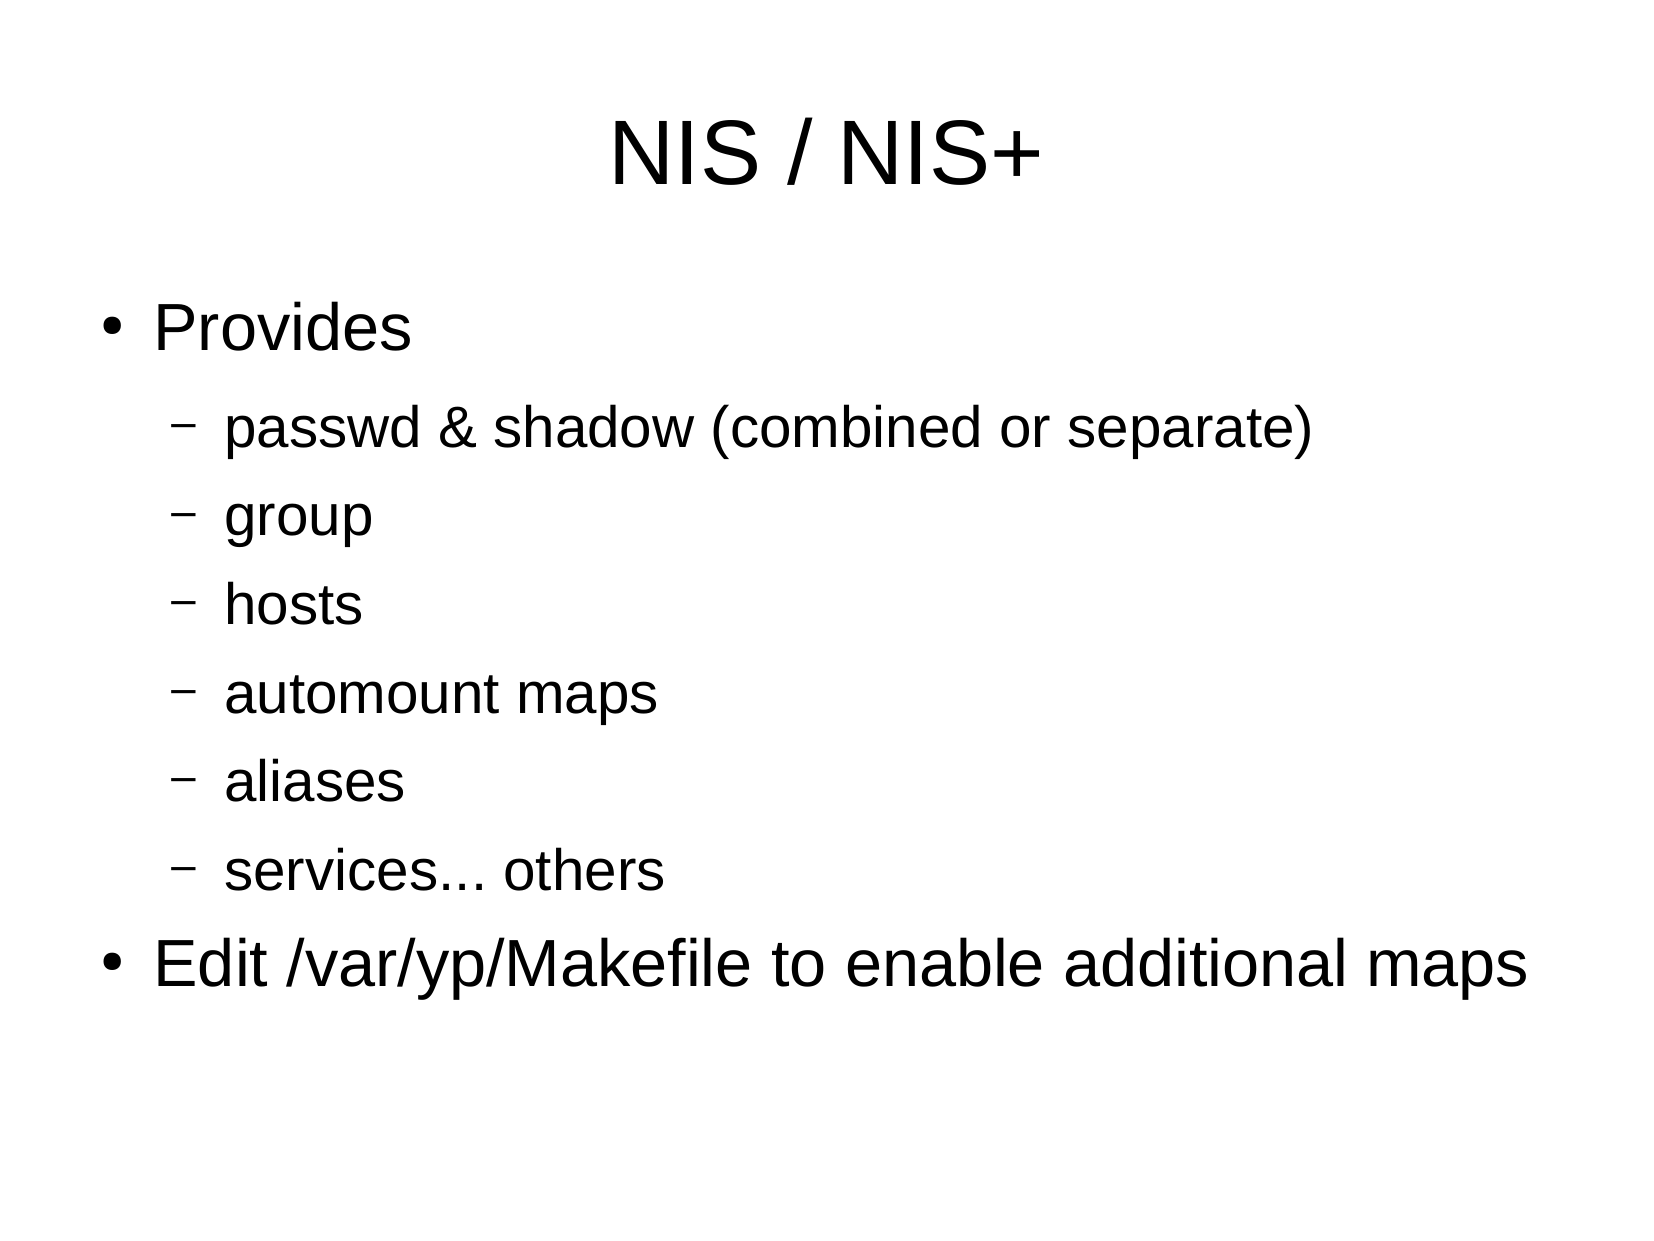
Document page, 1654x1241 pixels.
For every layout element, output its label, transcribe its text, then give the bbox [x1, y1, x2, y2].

list Provides passwd & shadow (combined or separate) group hosts automount maps aliases services... others Edit /var/yp/Makefile to enable additional maps [82, 290, 1571, 1010]
title NIS / NIS+ [82, 49, 1571, 257]
